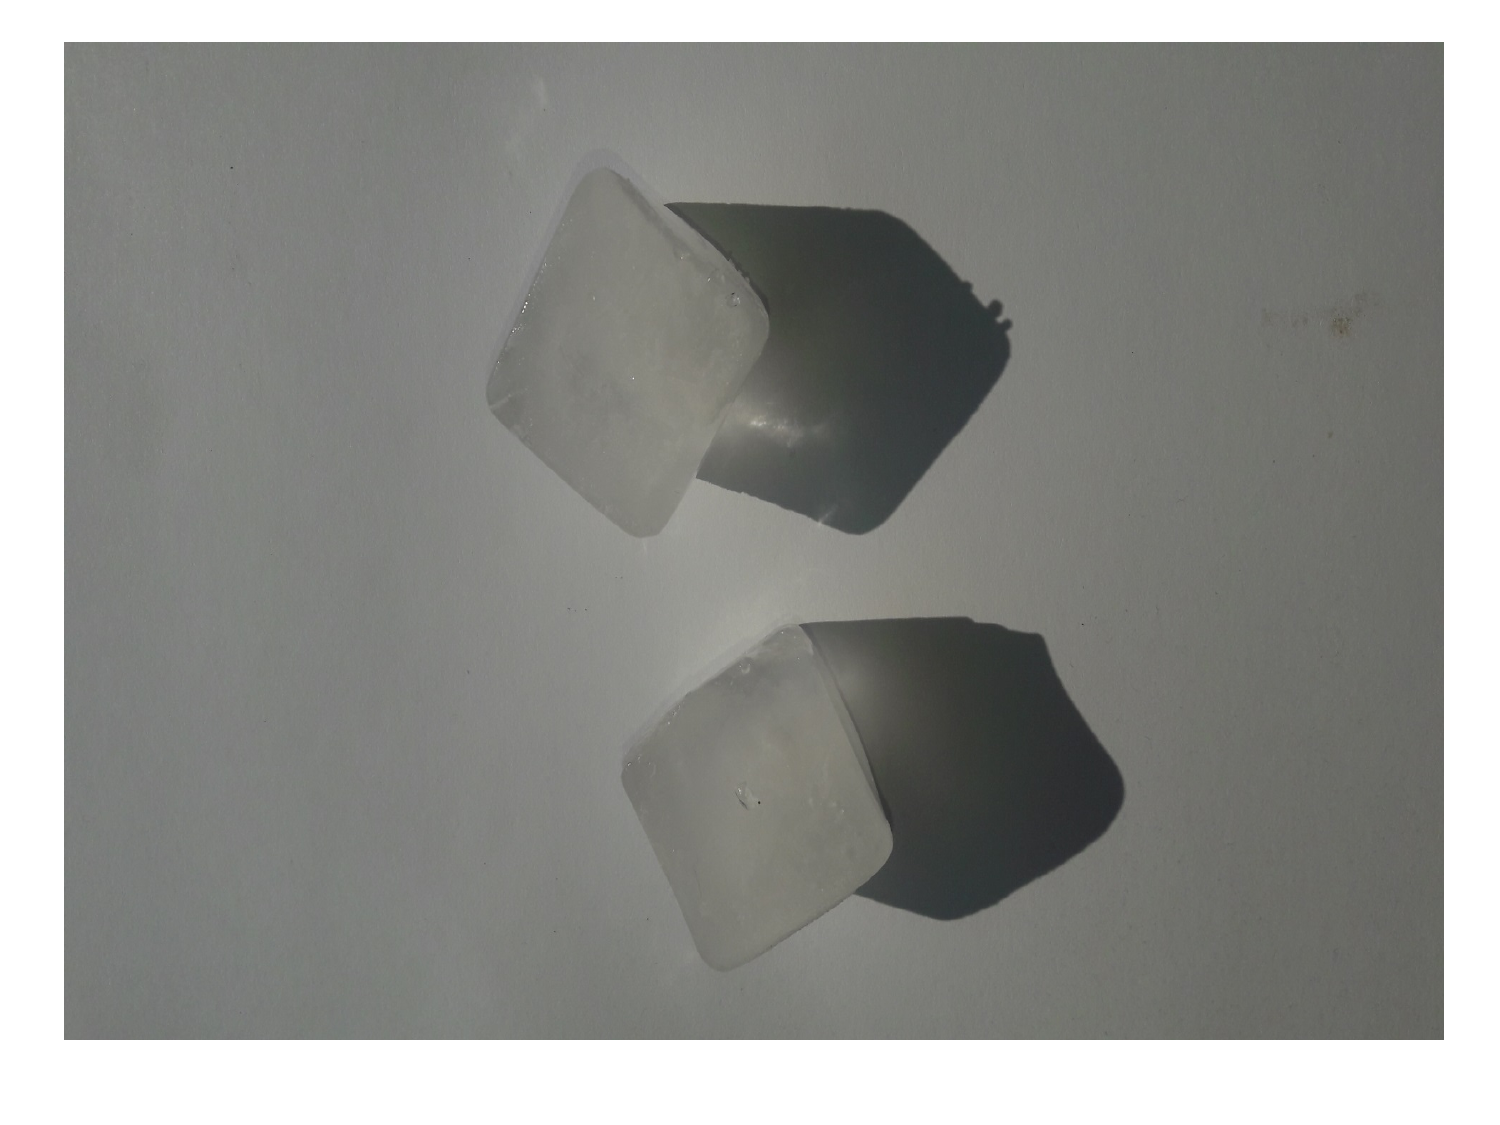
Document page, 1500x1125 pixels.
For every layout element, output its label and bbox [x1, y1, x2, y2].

picture [64, 42, 1444, 1040]
